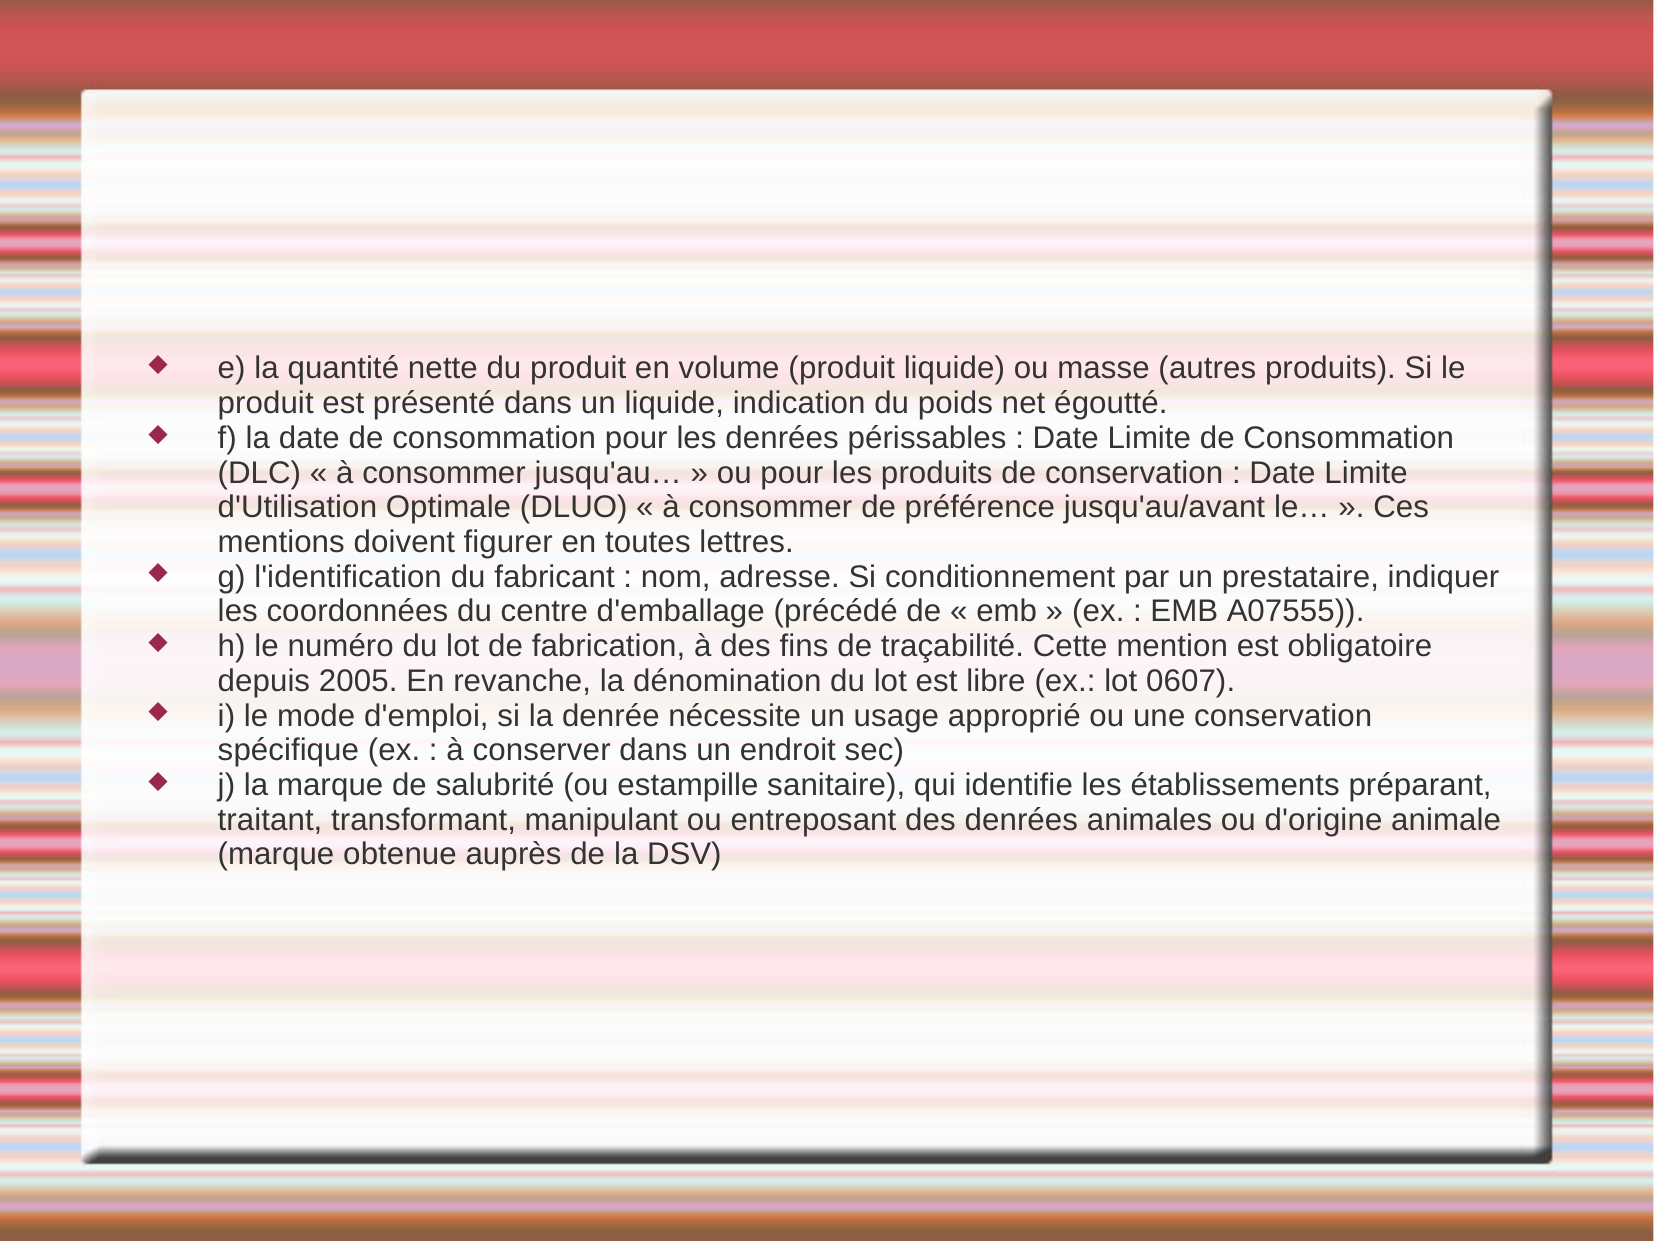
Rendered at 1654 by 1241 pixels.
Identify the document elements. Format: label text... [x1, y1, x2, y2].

list e) la quantité nette du produit en volume (produit liquide) ou masse (autres produits). Si le produit est présenté dans un liquide, indication du poids net égoutté. f) la date de consommation pour les denrées périssables : Date Limite de Consommation (DLC) « à consommer jusqu'au… » ou pour les produits de conservation : Date Limite d'Utilisation Optimale (DLUO) « à consommer de préférence jusqu'au/avant le… ». Ces mentions doivent figurer en toutes lettres. g) l'identification du fabricant : nom, adresse. Si conditionnement par un prestataire, indiquer les coordonnées du centre d'emballage (précédé de « emb » (ex. : EMB A07555)). h) le numéro du lot de fabrication, à des fins de traçabilité. Cette mention est obligatoire depuis 2005. En revanche, la dénomination du lot est libre (ex.: lot 0607). i) le mode d'emploi, si la denrée nécessite un usage approprié ou une conservation spécifique (ex. : à conserver dans un endroit sec) j) la marque de salubrité (ou estampille sanitaire), qui identifie les établissements préparant, traitant, transformant, manipulant ou entreposant des denrées animales ou d'origine animale (marque obtenue auprès de la DSV) [134, 350, 1516, 1132]
picture [0, 0, 1654, 1241]
